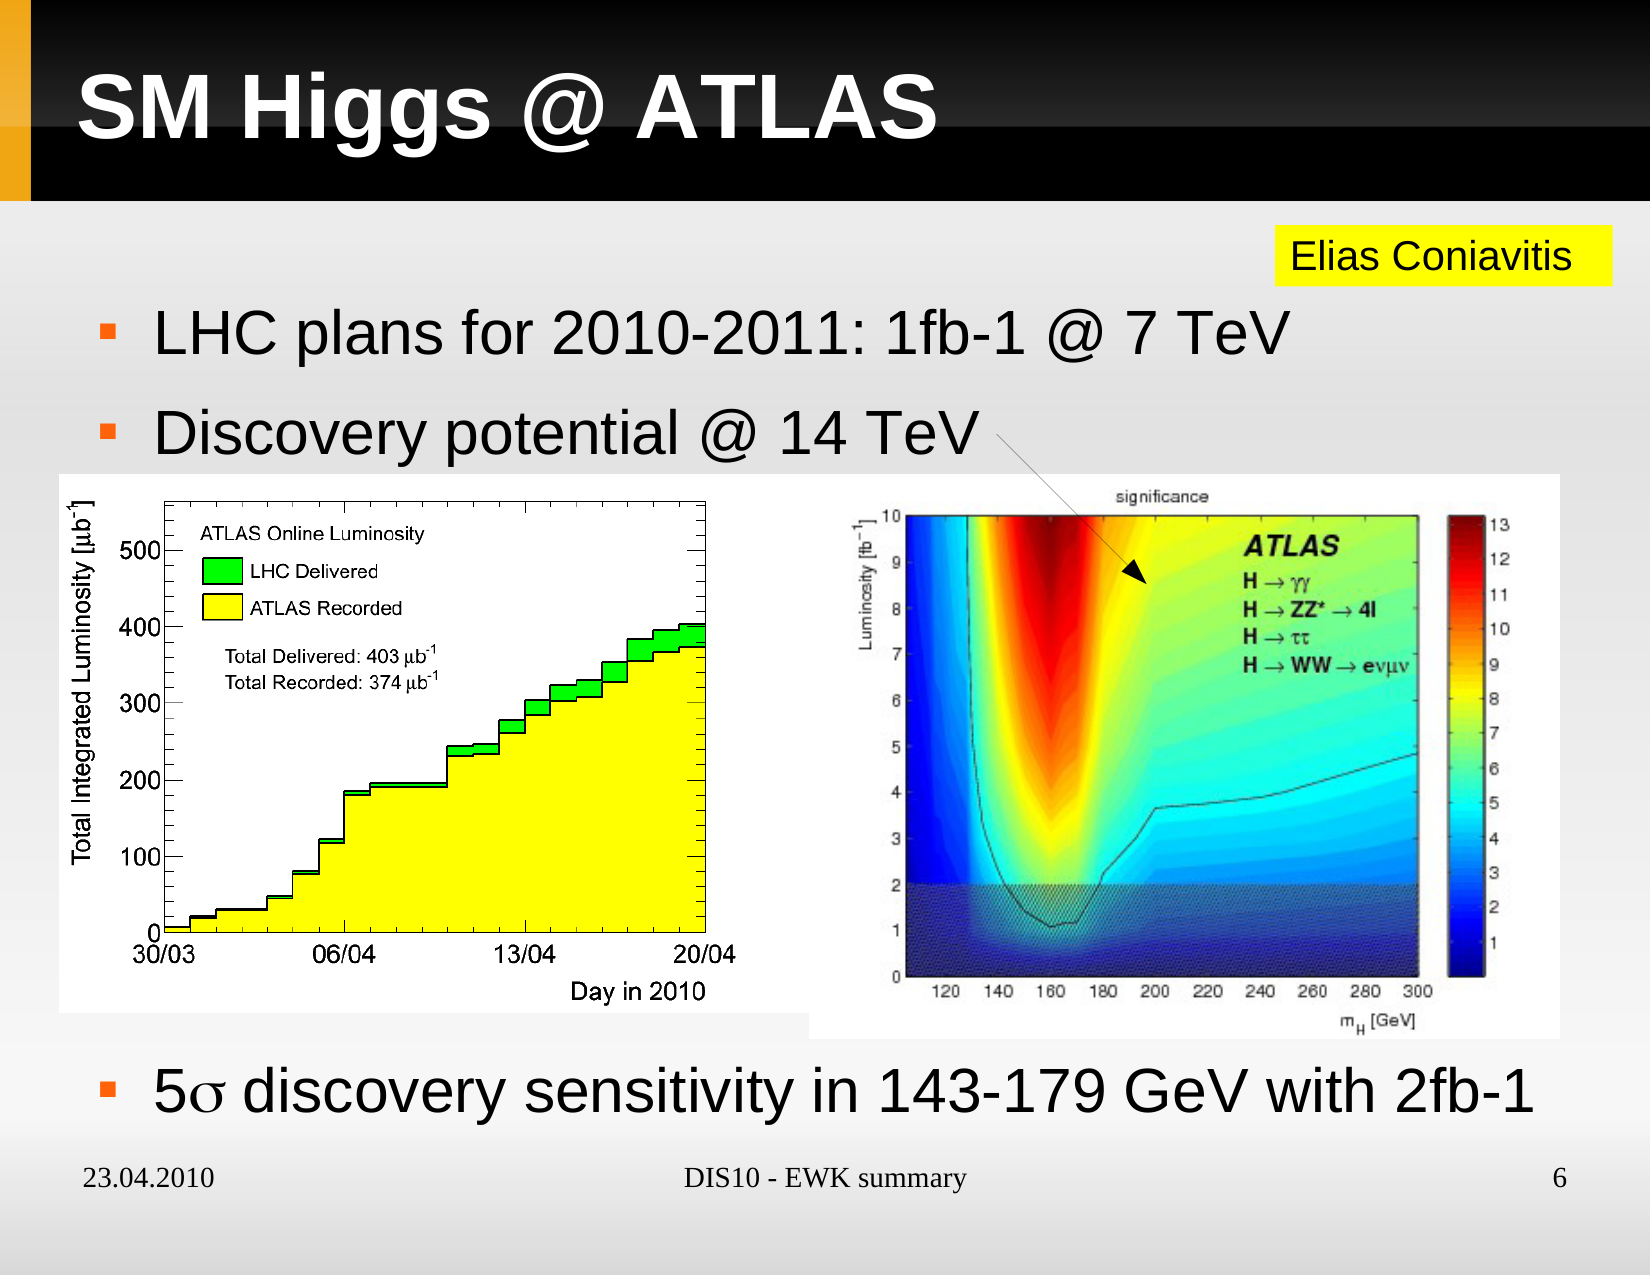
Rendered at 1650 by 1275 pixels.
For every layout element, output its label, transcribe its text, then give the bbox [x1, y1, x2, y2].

picture [0, 0, 1650, 1275]
title SM Higgs @ ATLAS [76, 7, 1562, 206]
text_box Elias Coniavitis [1275, 225, 1613, 287]
list LHC plans for 2010-2011: 1fb-1 @ 7 TeV Discovery potential @ 14 TeV 5s discovery sensitivity in 143-179 GeV with 2fb-1 [82, 298, 1568, 1138]
